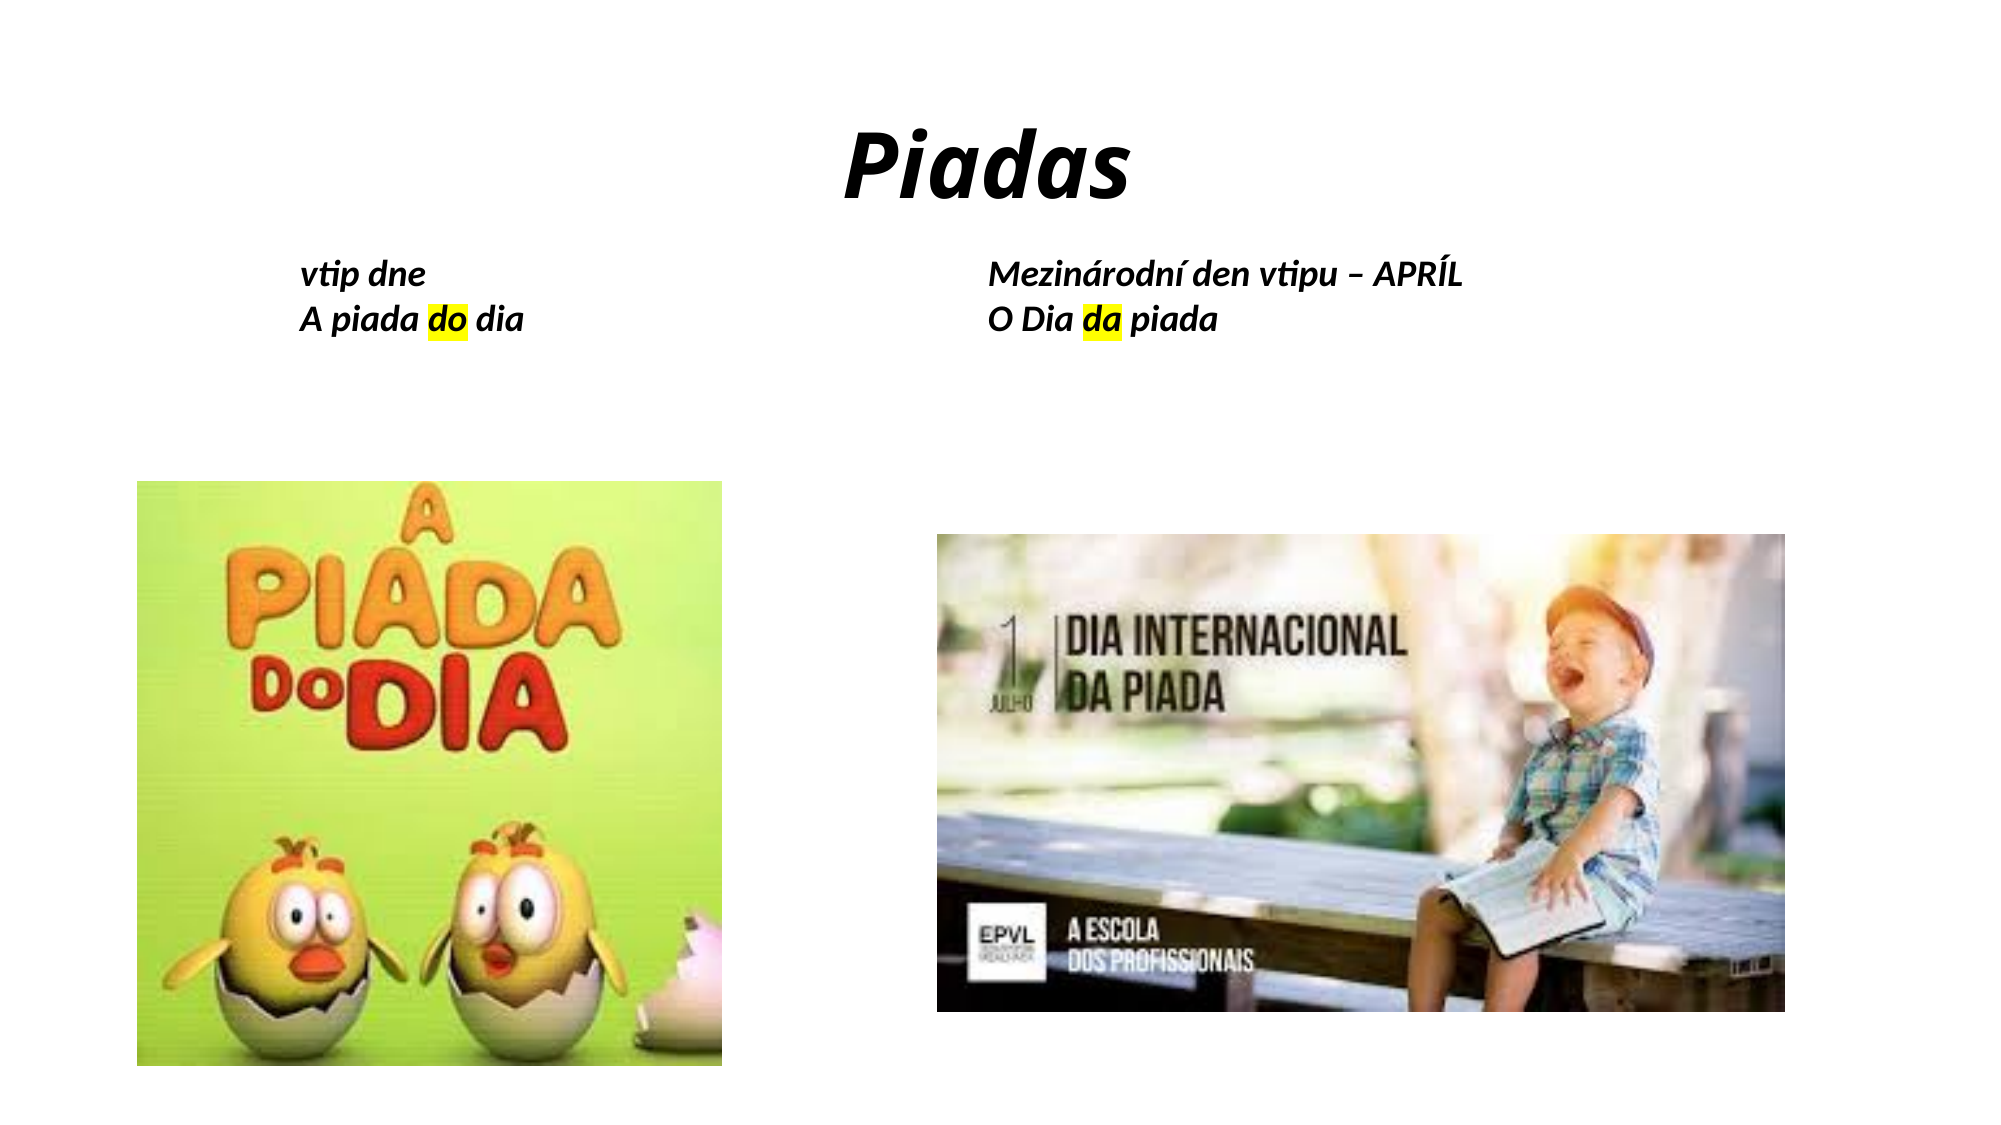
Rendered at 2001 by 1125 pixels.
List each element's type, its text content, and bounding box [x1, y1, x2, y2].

text_box vtip dne A piada do dia [285, 242, 656, 347]
picture [937, 535, 1785, 1012]
picture [137, 481, 722, 1066]
title Piadas [137, 59, 1863, 278]
text_box Mezinárodní den vtipu – APRÍL O Dia da piada [973, 242, 1527, 347]
